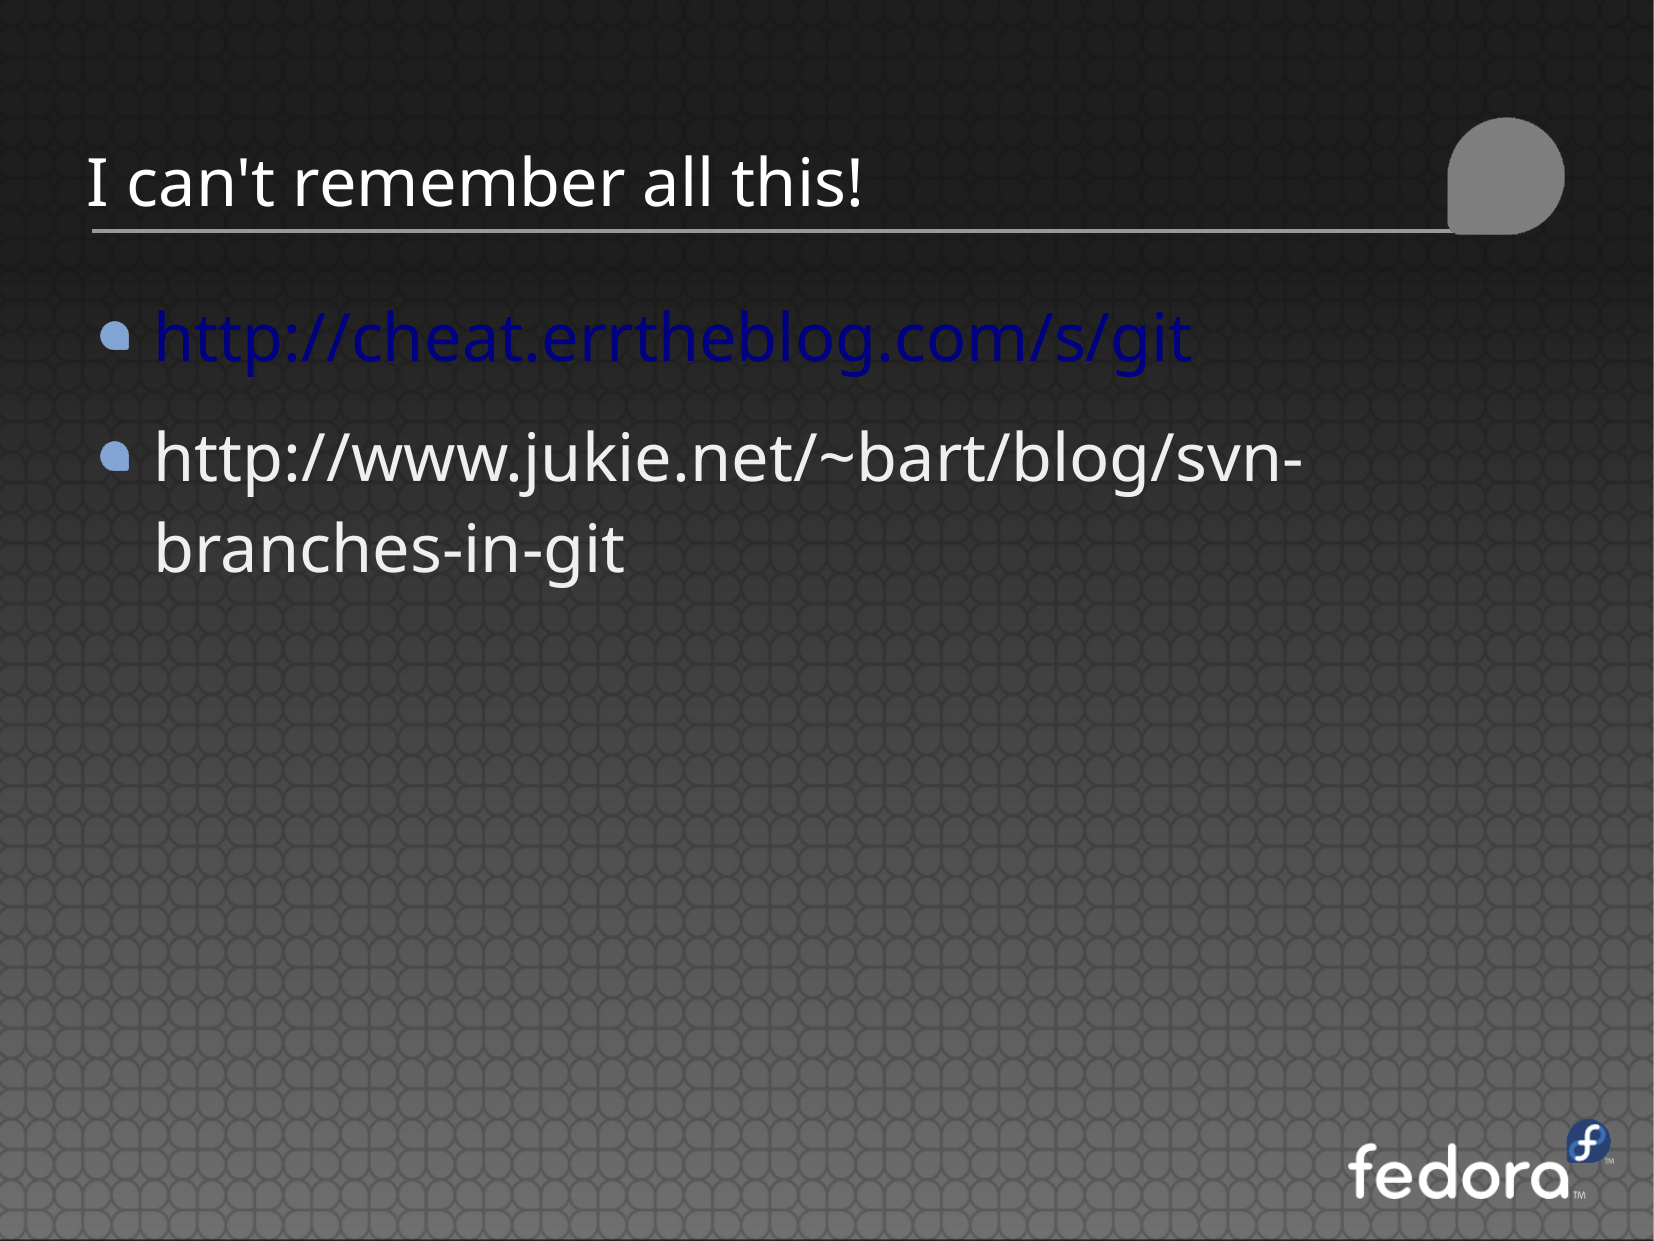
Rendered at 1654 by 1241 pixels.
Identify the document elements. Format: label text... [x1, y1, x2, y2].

picture [0, 0, 1654, 1241]
title I can't remember all this! [86, 112, 1576, 249]
list http://cheat.errtheblog.com/s/git http://www.jukie.net/~bart/blog/svn-branches-in-git [82, 290, 1571, 1109]
